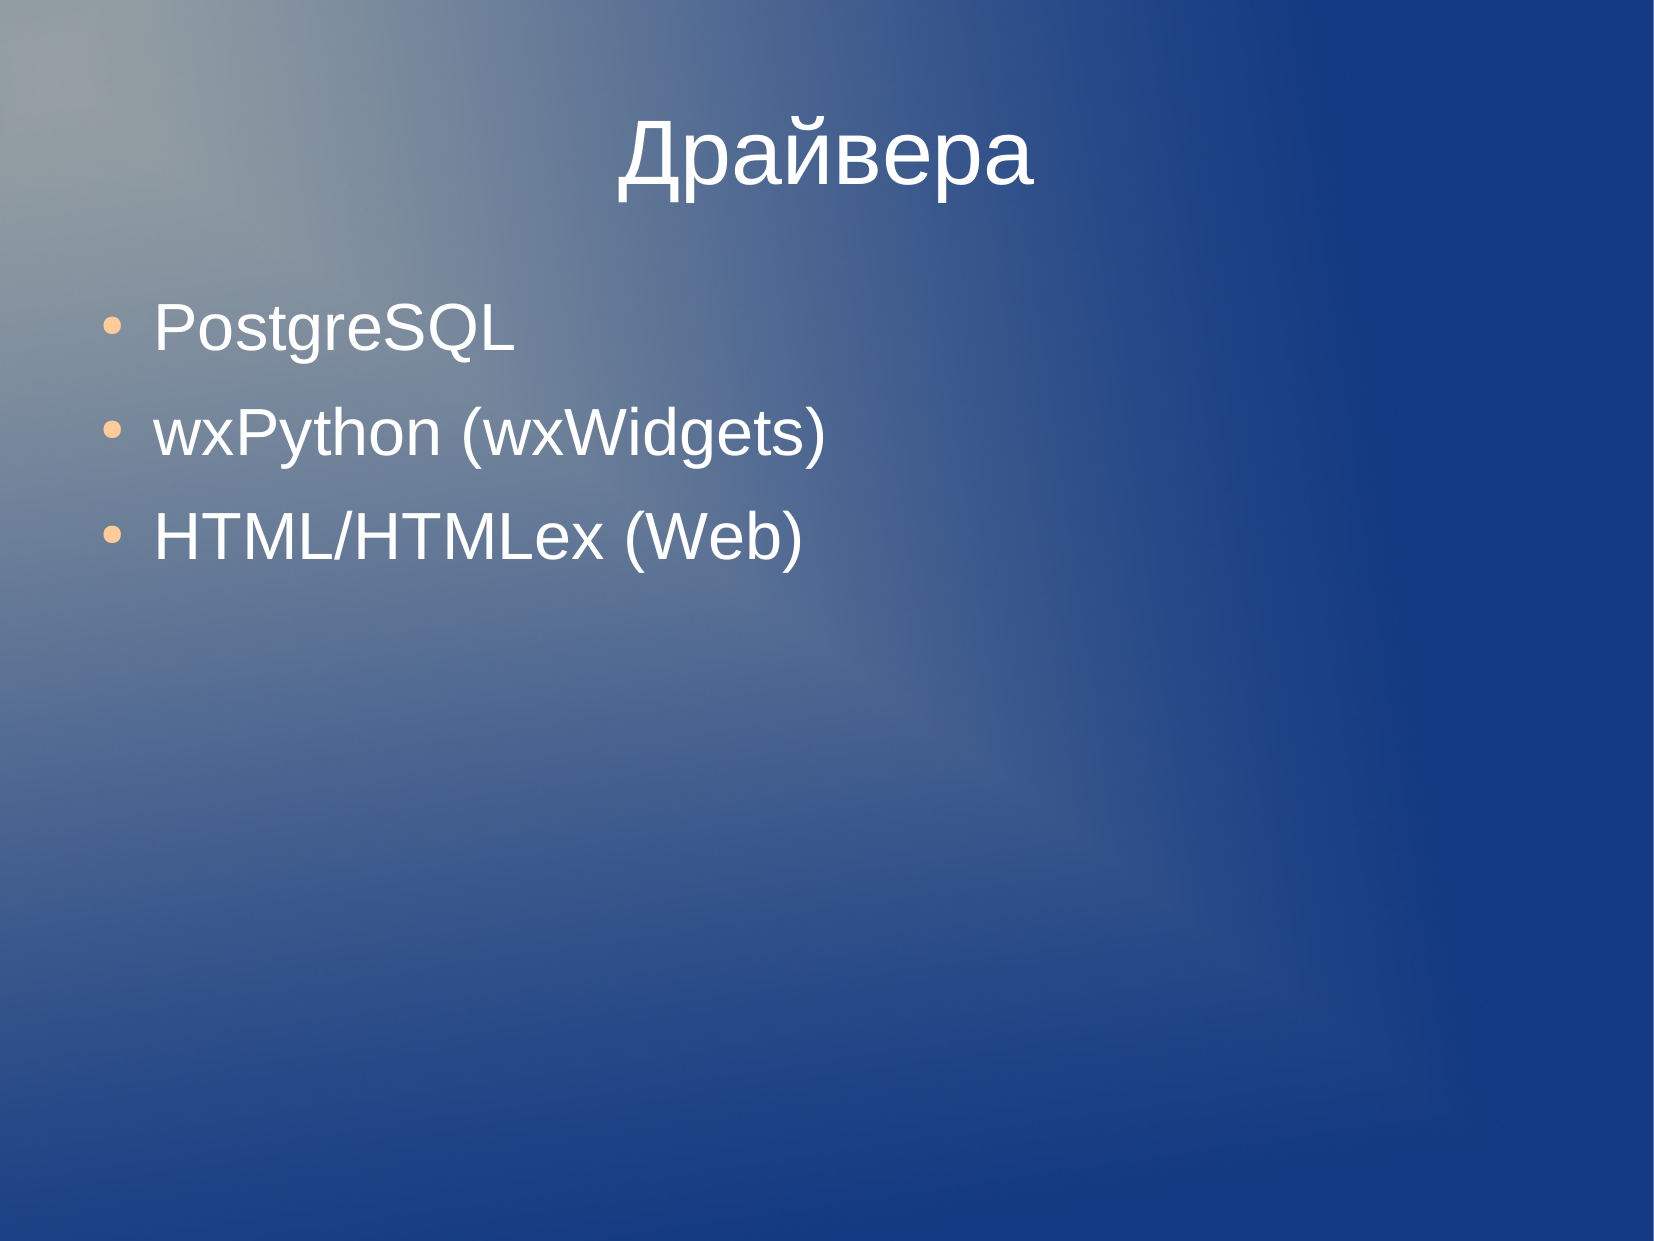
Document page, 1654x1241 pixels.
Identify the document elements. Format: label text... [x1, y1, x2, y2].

title Драйвера [82, 49, 1571, 257]
list PostgreSQL wxPython (wxWidgets) HTML/HTMLex (Web) [82, 290, 1571, 1109]
picture [0, 0, 1654, 1241]
